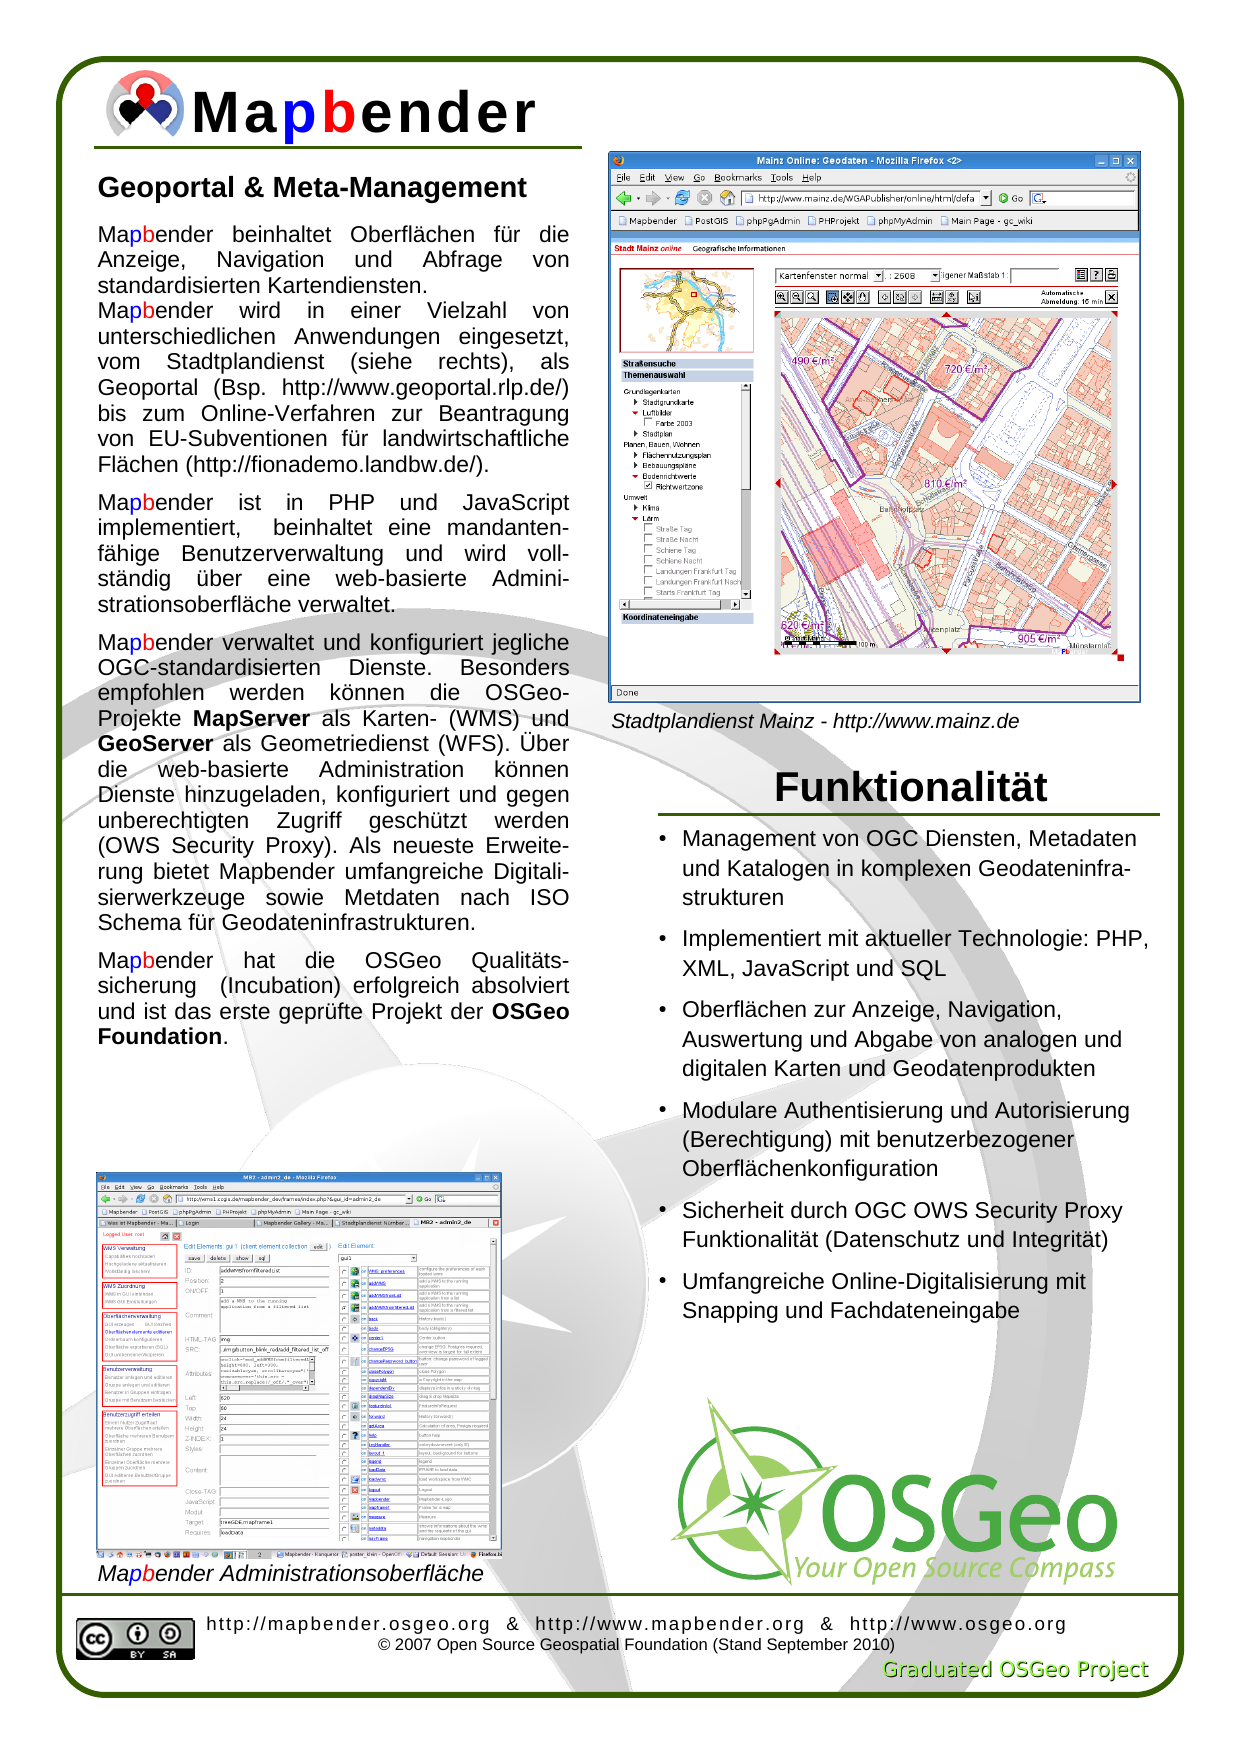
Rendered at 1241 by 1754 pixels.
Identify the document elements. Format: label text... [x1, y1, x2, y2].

text_box Funktionalität Management von OGC Diensten, Metadaten und Katalogen in komplexen Geodateninfra-strukturen Implementiert mit aktueller Technologie: PHP, XML, JavaScript und SQL Oberflächen zur Anzeige, Navigation, Auswertung und Abgabe von analogen und digitalen Karten und Geodatenprodukten Modulare Authentisierung und Autorisierung (Berechtigung) mit benutzerbezogener Oberflächenkonfiguration Sicherheit durch OGC OWS Security Proxy Funktionalität (Datenschutz und Integrität) Umfangreiche Online-Digitalisierung mit Snapping und Fachdateneingabe [643, 755, 1190, 1396]
text_box Geoportal & Meta-Management Mapbender beinhaltet Oberflächen für die Anzeige, Navigation und Abfrage von standardisierten Kartendiensten. Mapbender wird in einer Vielzahl von unterschiedlichen Anwendungen eingesetzt, vom Stadtplandienst (siehe rechts), als Geoportal (Bsp. http://www.geoportal.rlp.de/) bis zum Online-Verfahren zur Beantragung von EU-Subventionen für landwirtschaftliche Flächen (http://fionademo.landbw.de/). Mapbender ist in PHP und JavaScript implementiert, beinhaltet eine mandanten-fähige Benutzerverwaltung und wird voll-ständig über eine web-basierte Admini-strationsoberfläche verwaltet. Mapbender verwaltet und konfiguriert jegliche OGC-standardisierten Dienste. Besonders empfohlen werden können die OSGeo-Projekte MapServer als Karten- (WMS) und GeoServer als Geometriedienst (WFS). Über die web-basierte Administration können Dienste hinzugeladen, konfiguriert und gegen unberechtigten Zugriff geschützt werden (OWS Security Proxy). Als neueste Erweite-rung bietet Mapbender umfangreiche Digitali-sierwerkzeuge sowie Metdaten nach ISO Schema für Geodateninfrastrukturen. Mapbender hat die OSGeo Qualitäts-sicherung (Incubation) erfolgreich absolviert und ist das erste geprüfte Projekt der OSGeo Foundation. [82, 163, 585, 1168]
picture [667, 1391, 1121, 1588]
picture [96, 1172, 502, 1553]
text_box Mapbender Administrationsoberfläche [82, 1553, 526, 1599]
text_box [59, 59, 1182, 1695]
text_box Graduated OSGeo Project [866, 1649, 1164, 1689]
picture [59, 1659, 95, 1695]
text_box Stadtplandienst Mainz - http://www.mainz.de [596, 702, 1069, 745]
picture [608, 151, 1141, 703]
picture [76, 1618, 195, 1660]
picture [106, 70, 184, 146]
text_box Mapbender [177, 72, 621, 163]
text_box http://mapbender.osgeo.org & http://www.mapbender.org & http://www.osgeo.org © 2007 Open Source Geospatial Foundation (Stand September 2010) [164, 1606, 1110, 1666]
